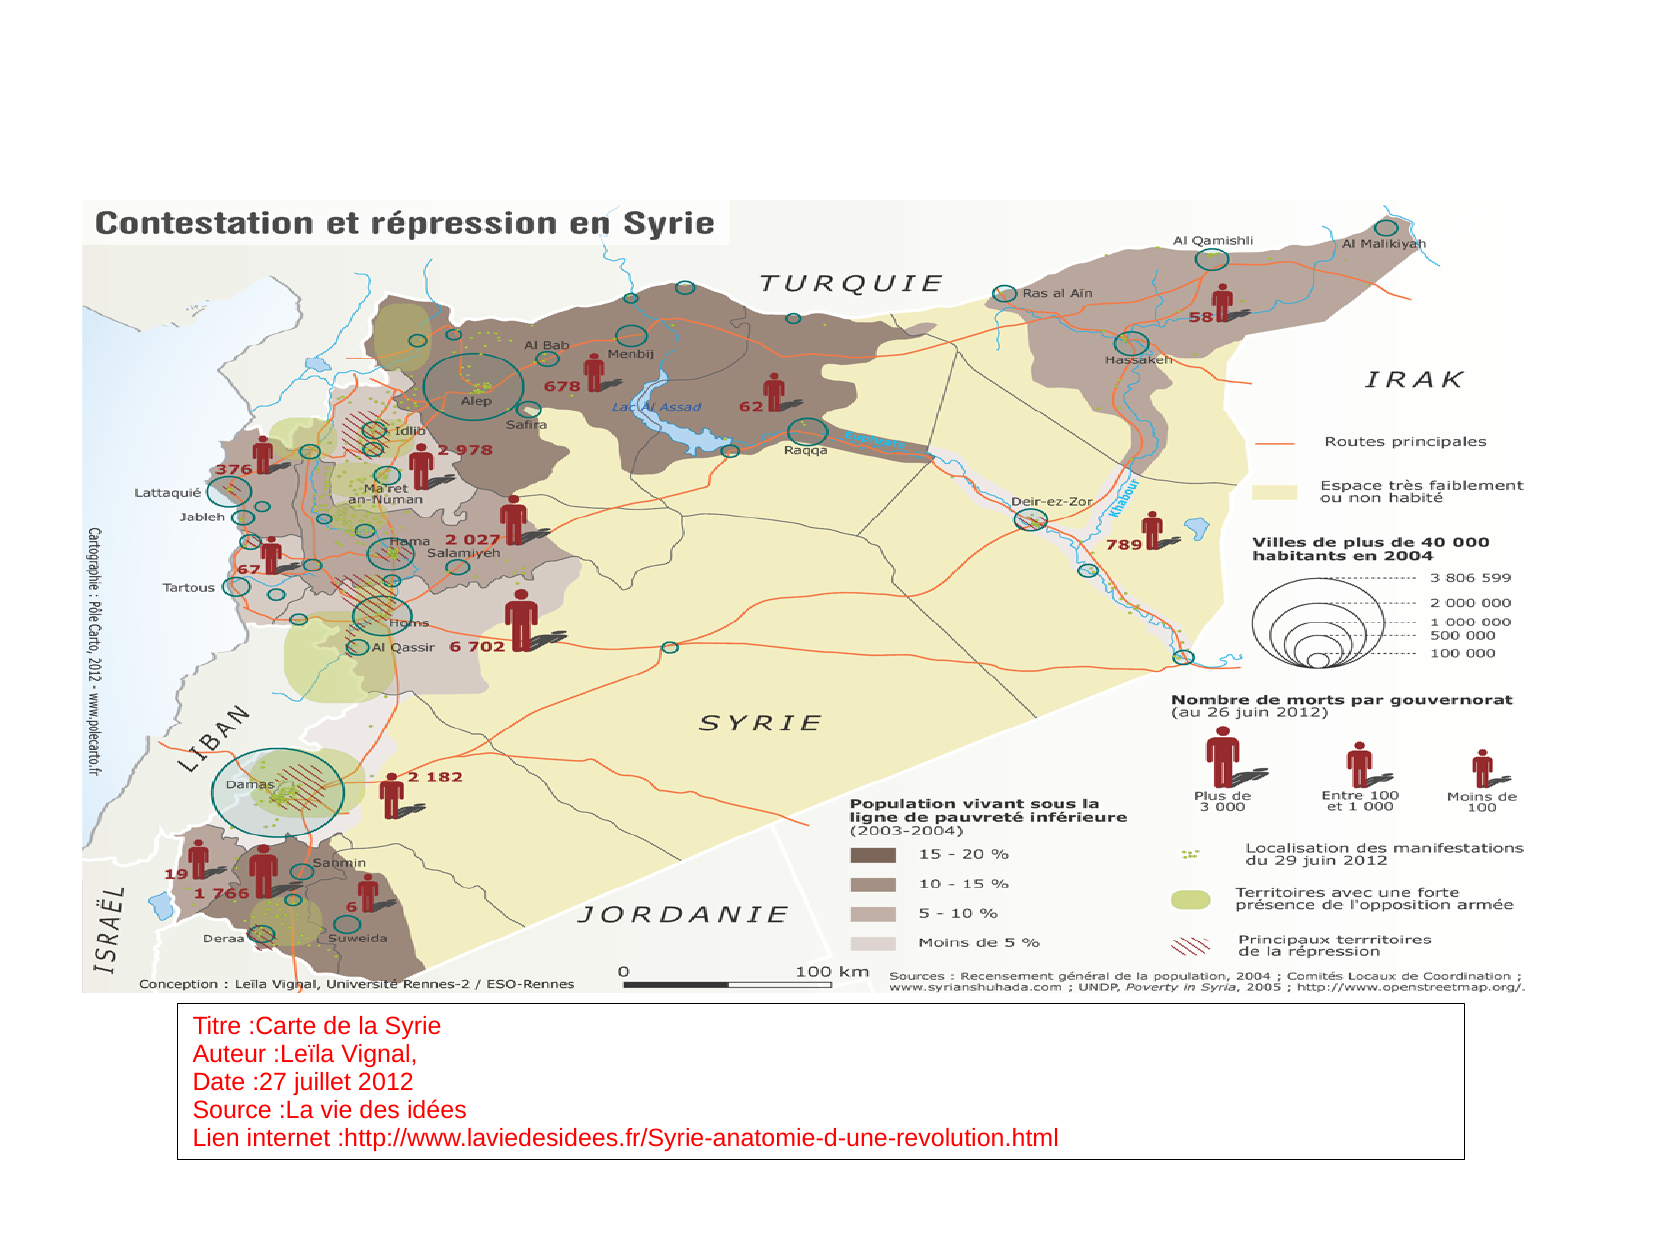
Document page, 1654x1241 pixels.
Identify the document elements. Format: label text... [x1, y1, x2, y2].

text_box Titre :Carte de la Syrie Auteur :Leïla Vignal, Date :27 juillet 2012 Source :La vie des idées Lien internet :http://www.laviedesidees.fr/Syrie-anatomie-d-une-revolution.html [177, 1003, 1465, 1160]
picture [82, 200, 1536, 993]
